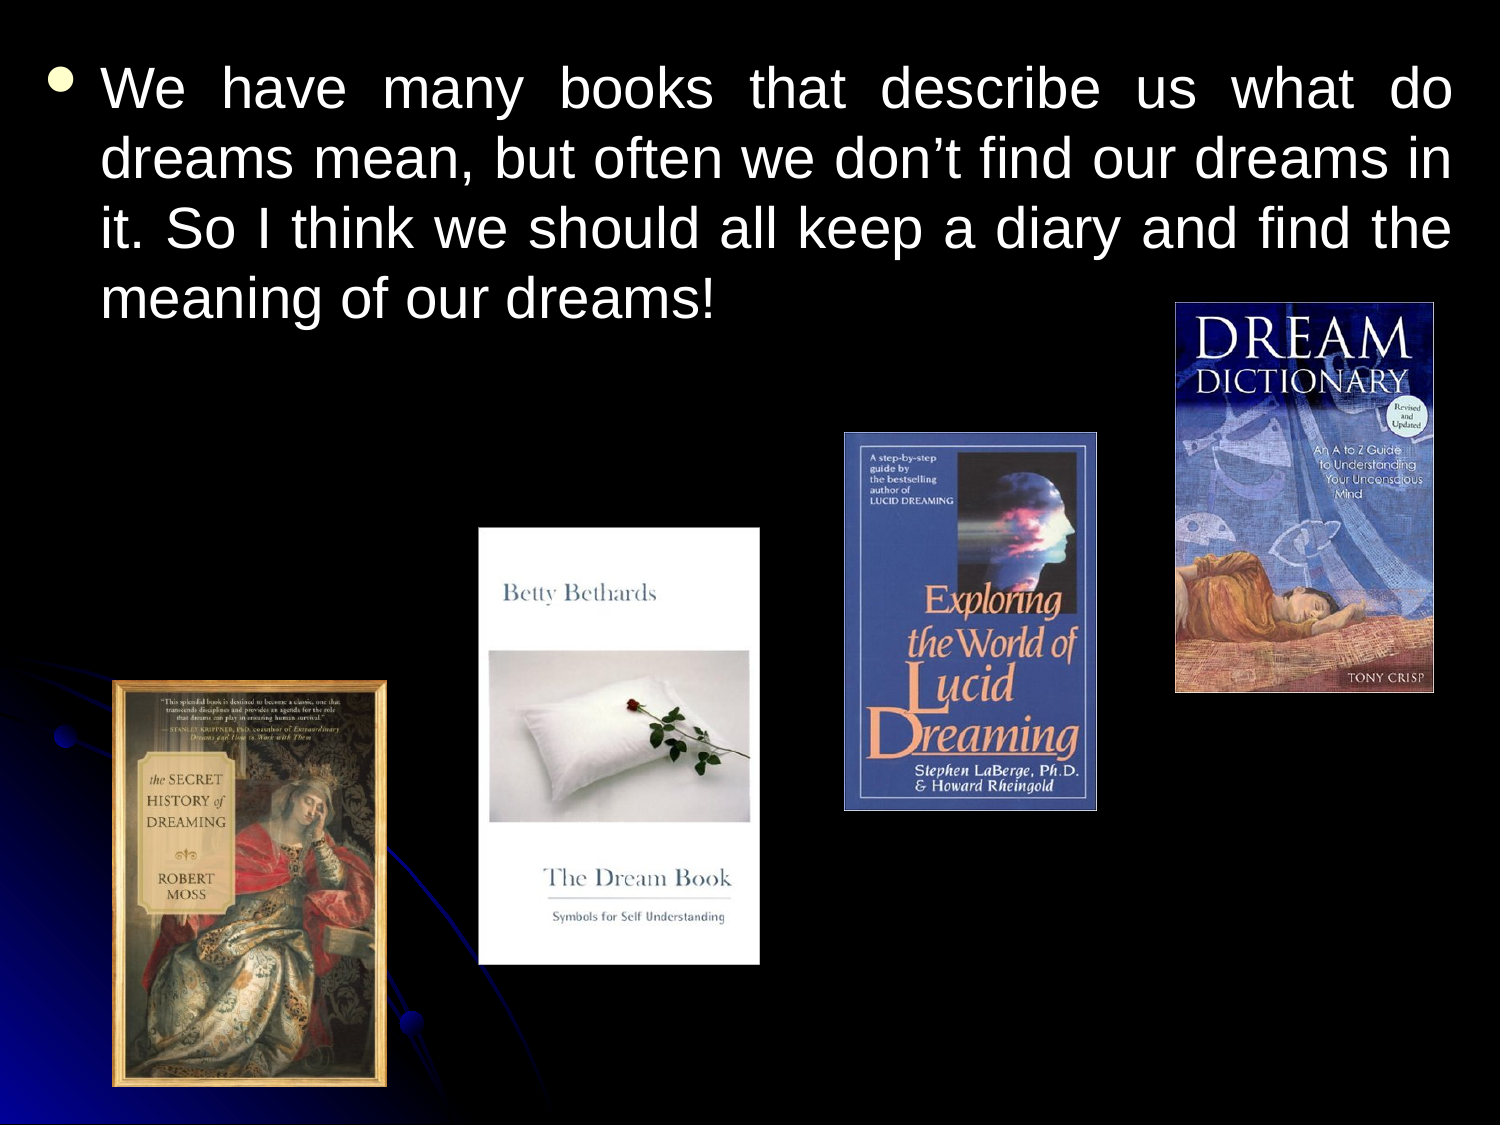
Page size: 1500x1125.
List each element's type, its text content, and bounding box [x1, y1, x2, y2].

picture [844, 432, 1097, 811]
picture [478, 527, 760, 965]
picture [112, 680, 387, 1087]
picture [1175, 302, 1434, 693]
list We have many books that describe us what do dreams mean, but often we don’t find our dreams in it. So I think we should all keep a diary and find the meaning of our dreams! [29, 42, 1471, 786]
